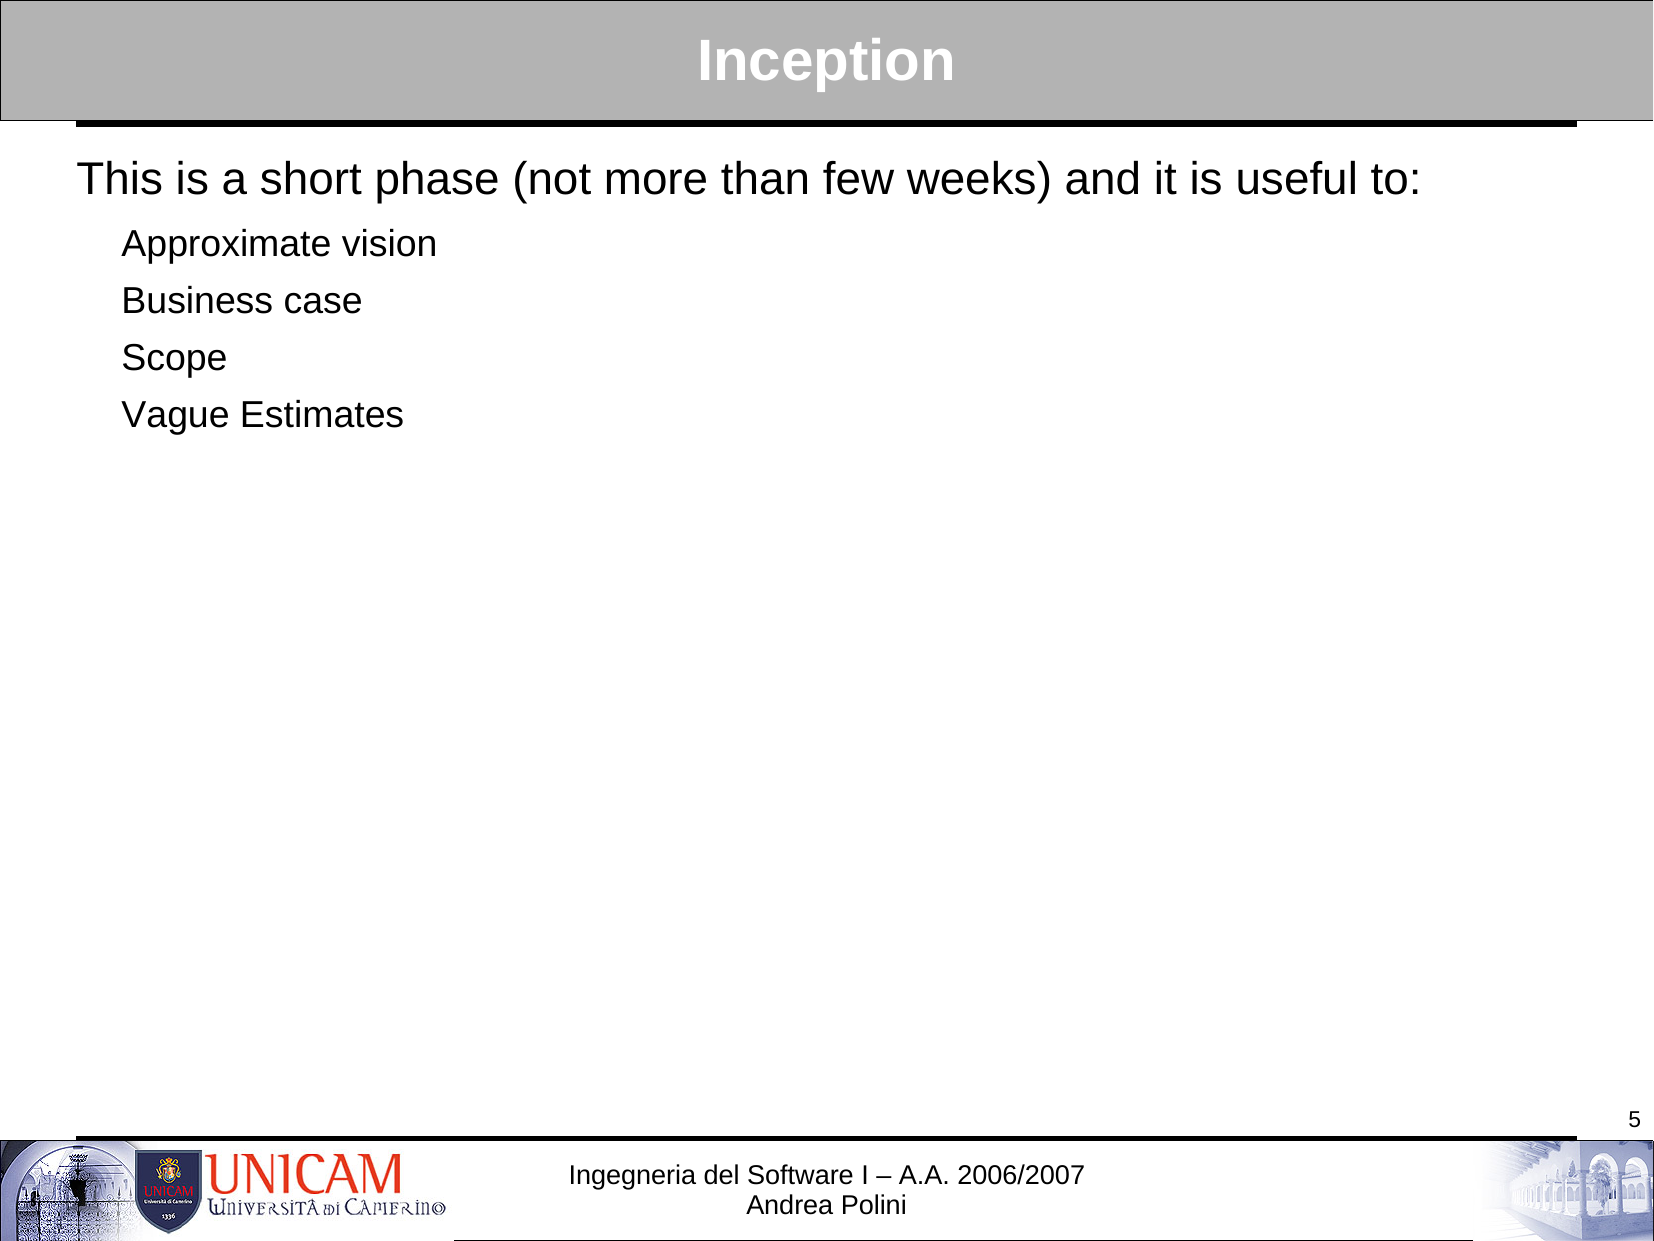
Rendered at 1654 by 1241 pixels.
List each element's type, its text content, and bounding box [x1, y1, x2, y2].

title Inception [0, 0, 1653, 121]
picture [0, 1141, 454, 1241]
picture [1473, 1141, 1654, 1241]
list This is a short phase (not more than few weeks) and it is useful to: Approximate vision Business case Scope Vague Estimates [76, 152, 1577, 671]
